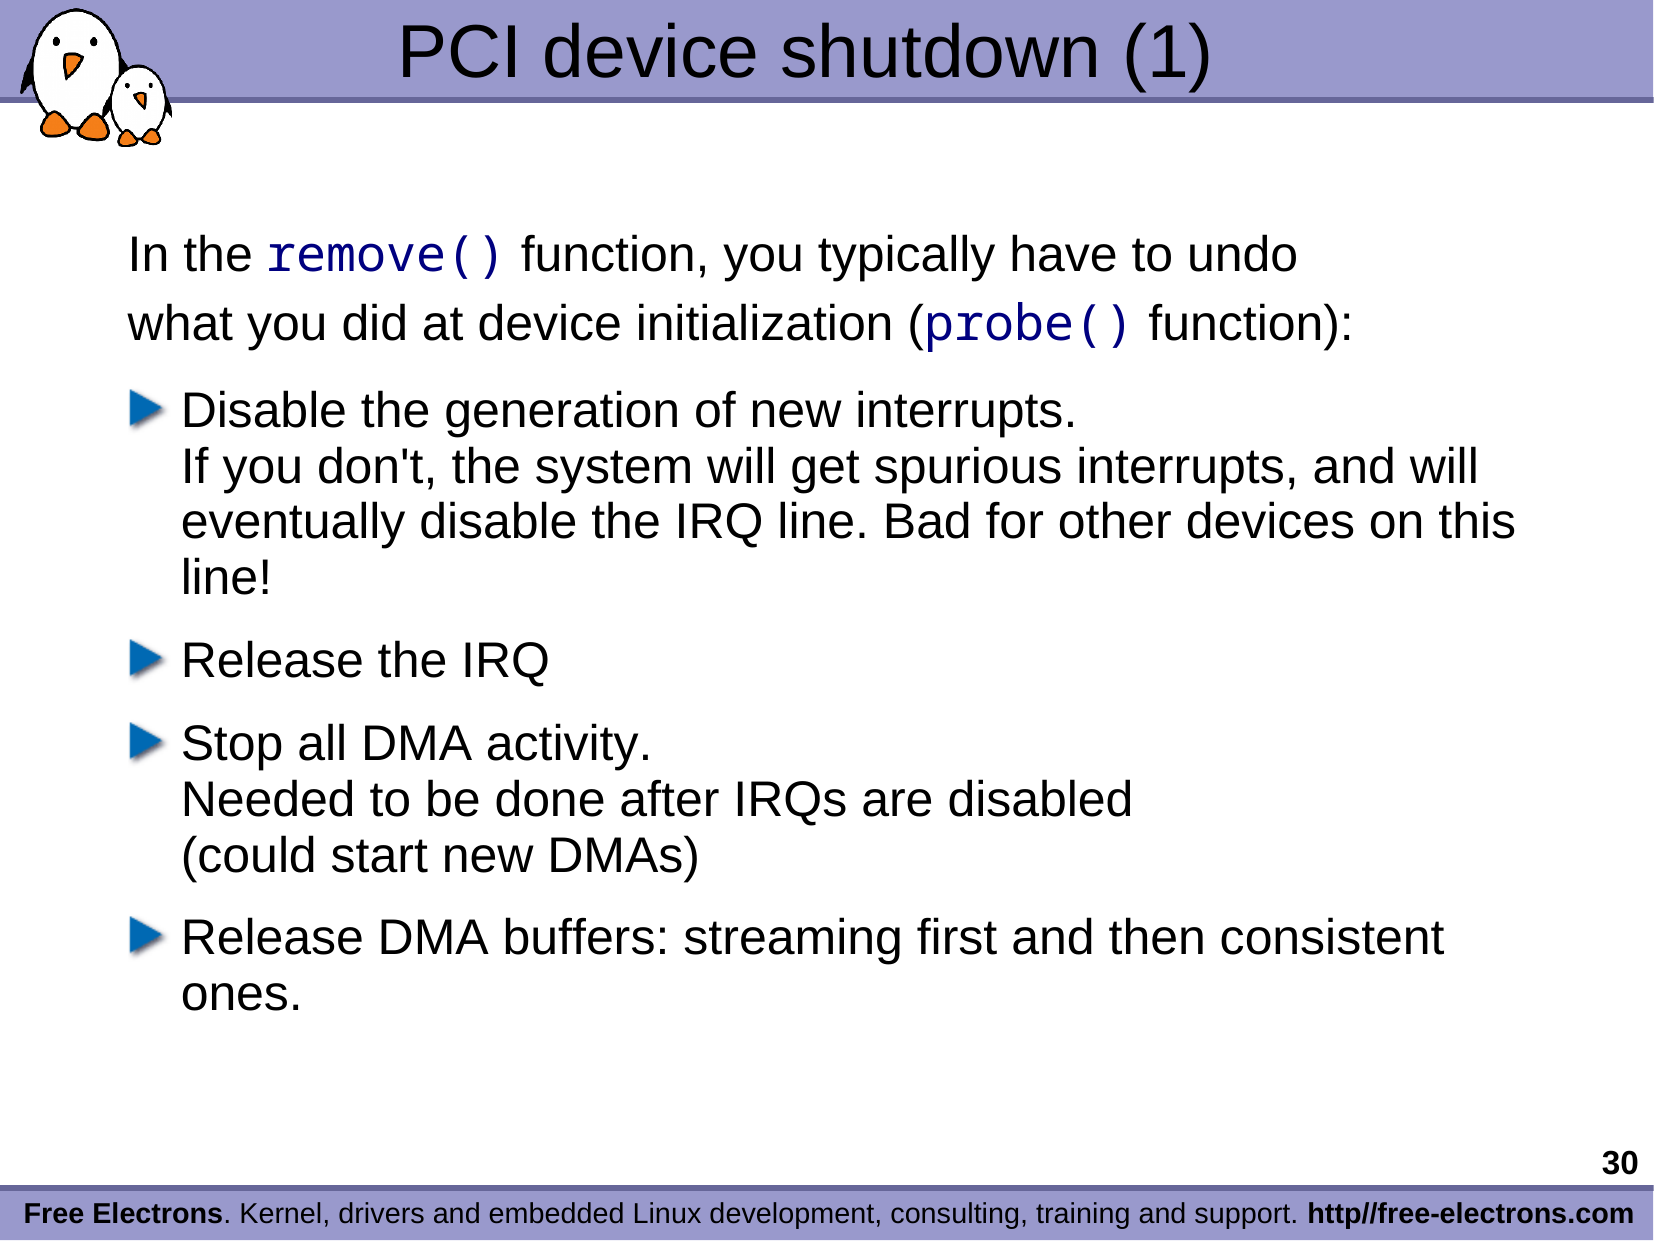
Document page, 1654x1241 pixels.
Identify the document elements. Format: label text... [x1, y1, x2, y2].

title PCI device shutdown (1) [60, 0, 1551, 104]
list In the remove() function, you typically have to undo what you did at device initialization (probe() function): Disable the generation of new interrupts. If you don't, the system will get spurious interrupts, and will eventually disable the IRQ line. Bad for other devices on this line! Release the IRQ Stop all DMA activity. Needed to be done after IRQs are disabled (could start new DMAs) Release DMA buffers: streaming first and then consistent ones. [109, 218, 1522, 1074]
picture [20, 8, 172, 147]
